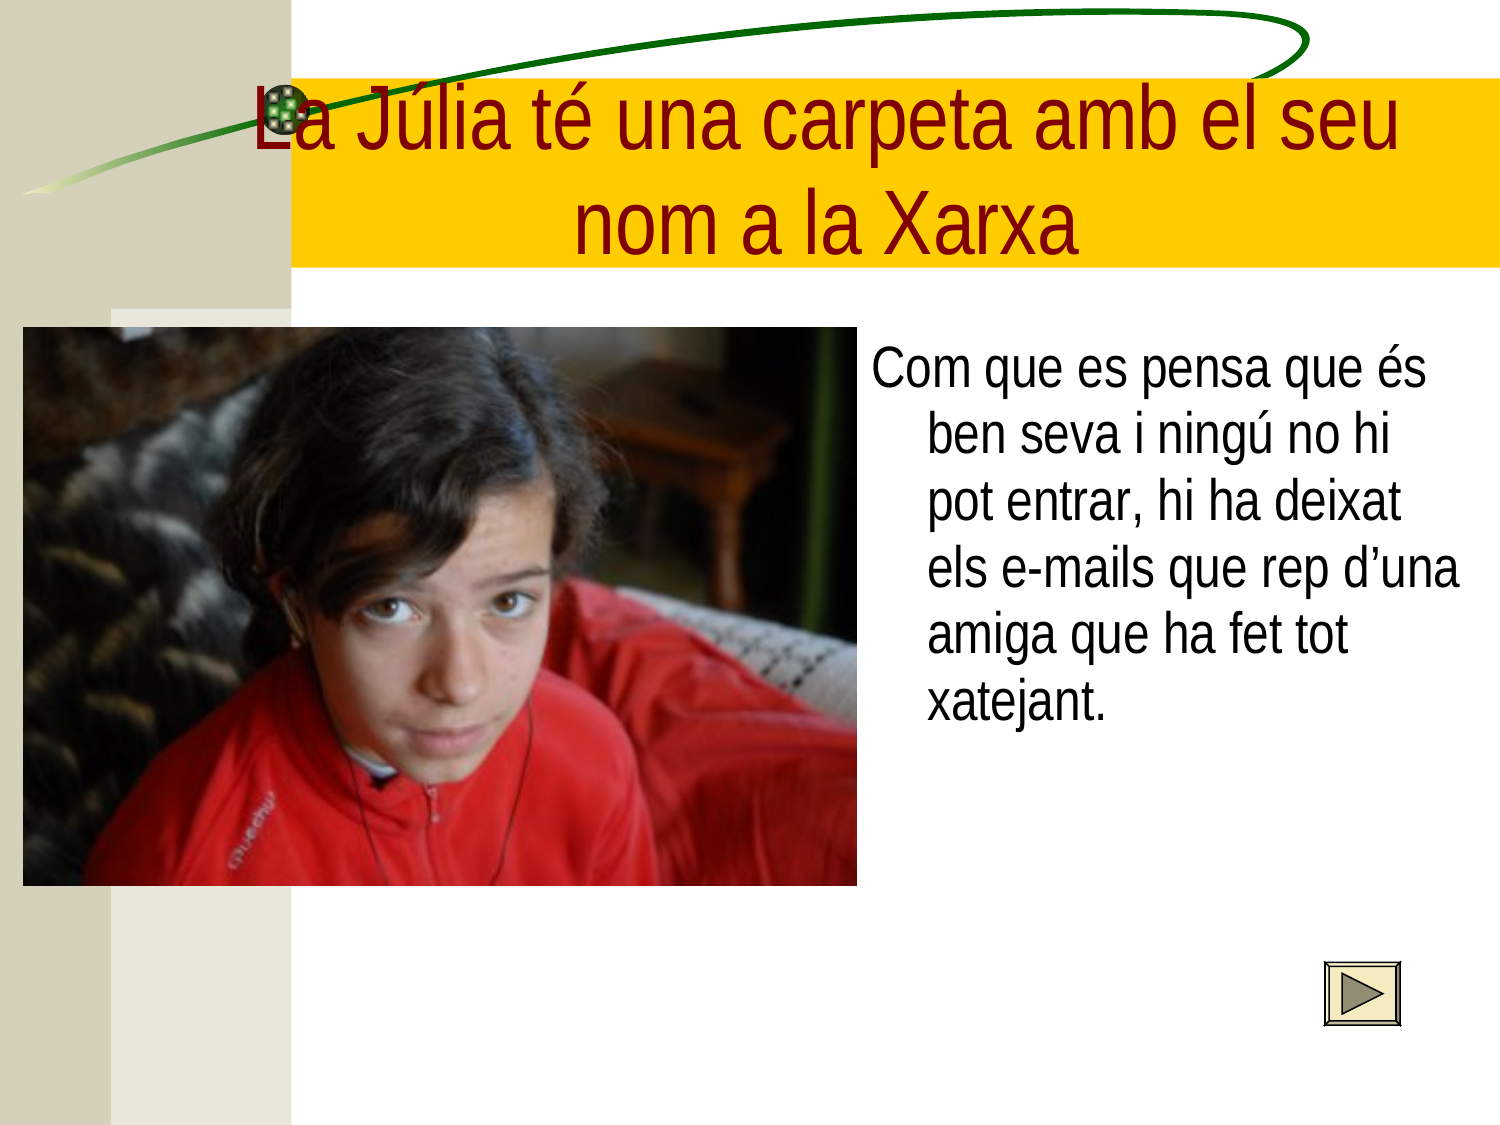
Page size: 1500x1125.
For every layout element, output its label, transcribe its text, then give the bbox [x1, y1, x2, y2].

picture [0, 0, 857, 1125]
title La Júlia té una carpeta amb el seu nom a la Xarxa [189, 57, 1465, 281]
text_box [1326, 962, 1401, 1026]
list Com que es pensa que és ben seva i ningú no hi pot entrar, hi ha deixat els e-mails que rep d’una amiga que ha fet tot xatejant. [856, 324, 1482, 1000]
